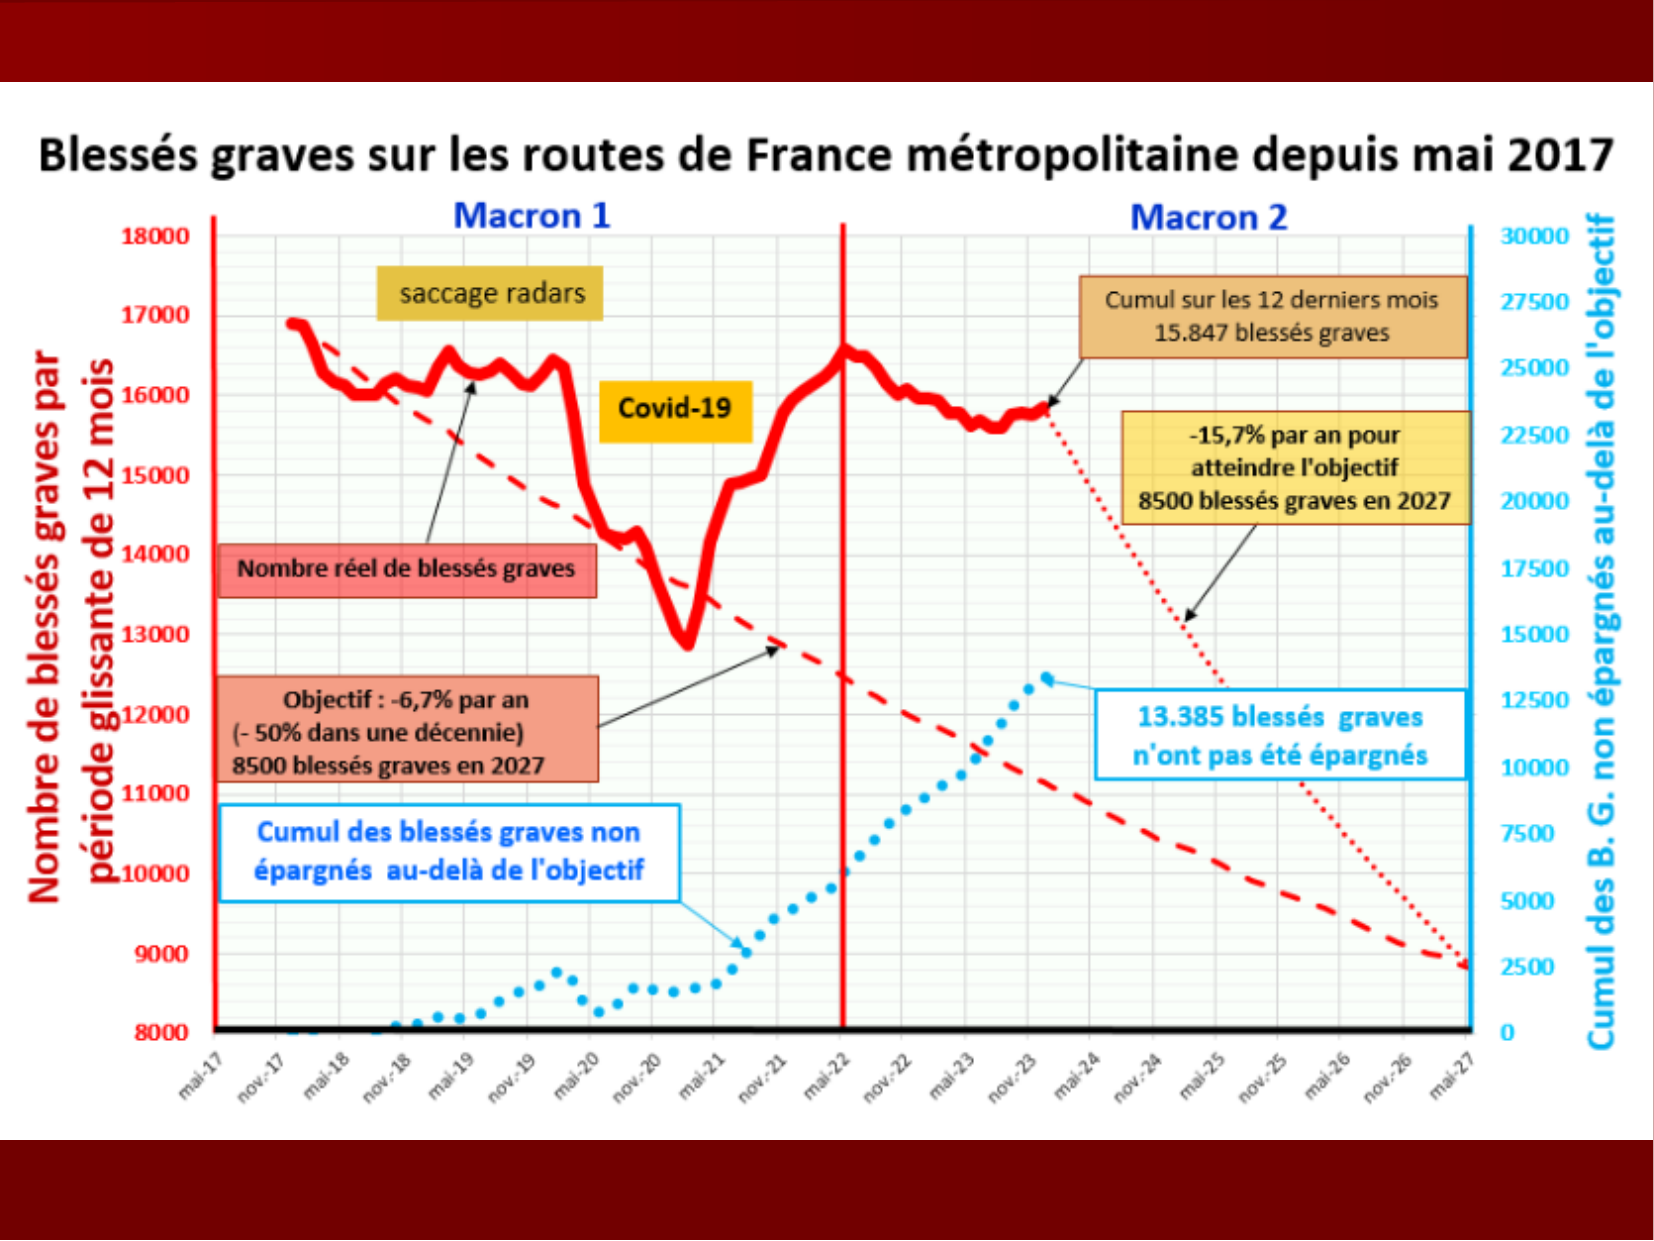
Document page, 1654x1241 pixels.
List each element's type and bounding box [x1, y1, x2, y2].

picture [0, 82, 1653, 1140]
